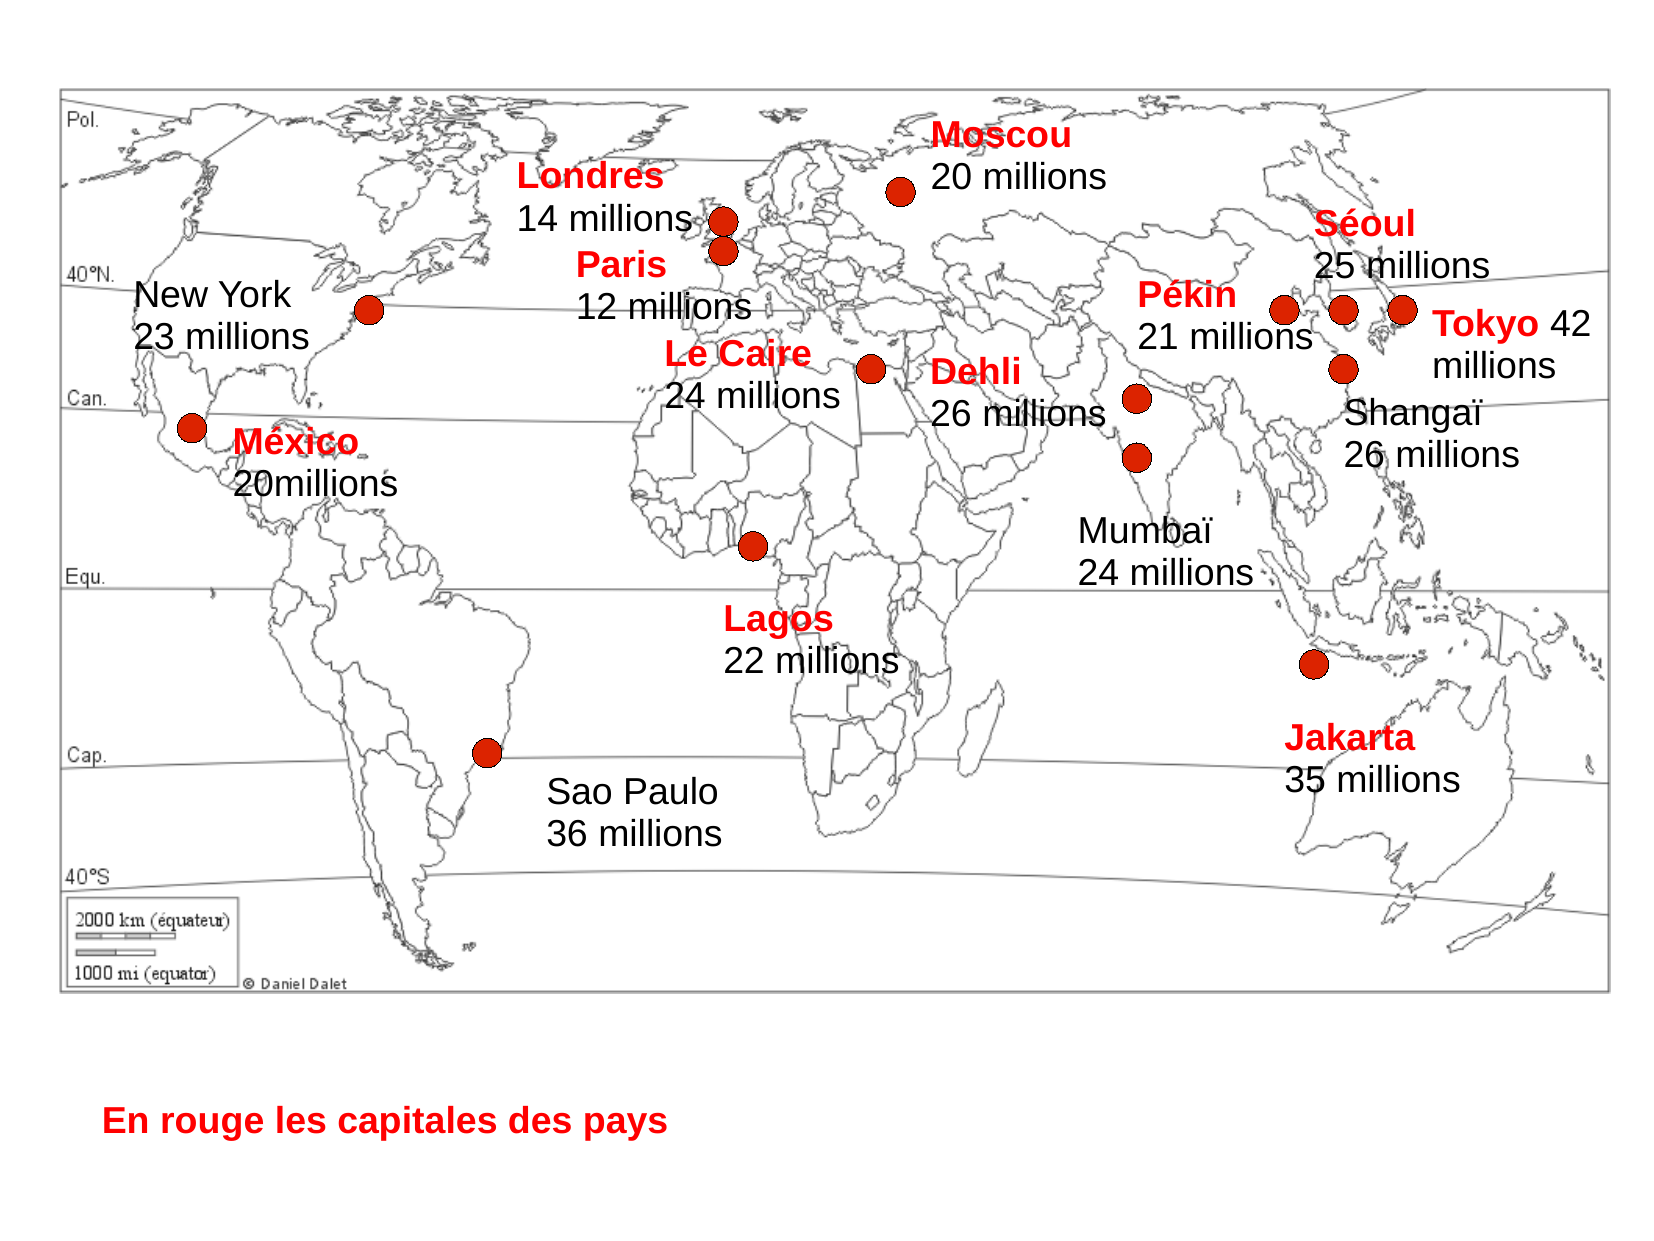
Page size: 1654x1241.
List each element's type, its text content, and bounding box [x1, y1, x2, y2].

text_box México 20millions [217, 413, 414, 514]
text_box Lagos 22 millions [708, 590, 915, 691]
picture [1329, 296, 1417, 383]
text_box [1328, 354, 1359, 383]
text_box [1122, 442, 1152, 473]
text_box [709, 206, 739, 236]
text_box [177, 413, 207, 443]
text_box [472, 738, 502, 768]
text_box Le Caire 24 millions [649, 324, 945, 425]
text_box Dehli 26 millions [915, 342, 1122, 443]
text_box Moscou 20 millions [915, 106, 1123, 207]
text_box [885, 177, 915, 207]
text_box [1328, 296, 1359, 325]
picture [1329, 296, 1336, 304]
text_box Paris 12 millions [561, 236, 768, 337]
text_box Londres 14 millions [501, 147, 709, 248]
text_box Pékin 21 millions [1122, 265, 1329, 366]
text_box [1299, 649, 1329, 680]
picture [1410, 296, 1417, 304]
text_box [1387, 296, 1418, 325]
text_box Séoul 25 millions [1299, 195, 1506, 296]
text_box Sao Paulo 36 millions [531, 763, 738, 863]
text_box En rouge les capitales des pays [87, 1092, 684, 1151]
text_box [738, 531, 768, 562]
text_box [354, 295, 384, 325]
text_box New York 23 millions [118, 265, 325, 365]
text_box Jakarta 35 millions [1269, 708, 1476, 809]
picture [59, 88, 1611, 994]
text_box Mumbaï 24 millions [1062, 501, 1270, 601]
text_box Shangaï 26 millions [1328, 383, 1535, 483]
text_box [1122, 383, 1152, 414]
picture [709, 228, 717, 236]
text_box Tokyo 42 millions [1417, 295, 1654, 396]
